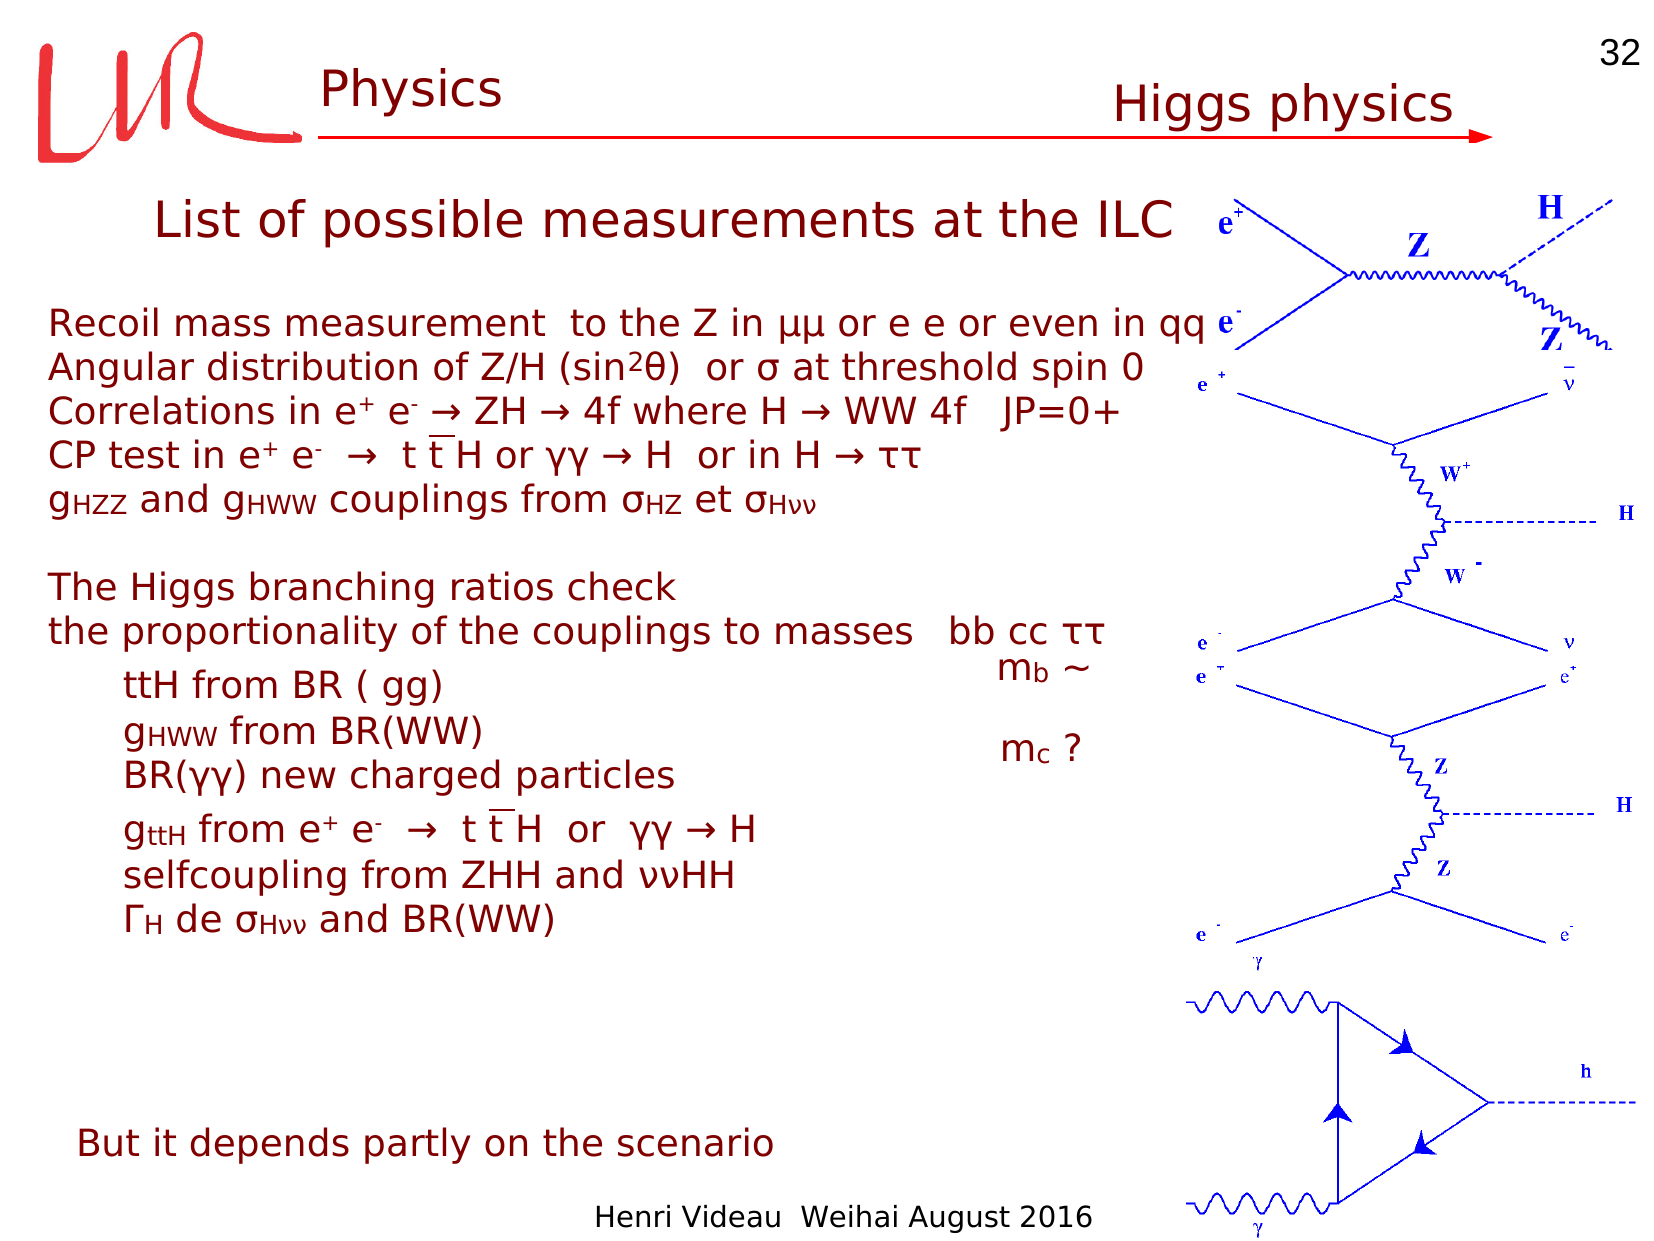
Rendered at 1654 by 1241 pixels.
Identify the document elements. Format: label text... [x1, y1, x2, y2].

text_box Recoil mass measurement to the Z in μμ or e e or even in qq Angular distribution of Z/H (sin2θ) or σ at threshold spin 0 Correlations in e+ e- → ZH → 4f where H → WW 4f JP=0+ CP test in e+ e- → t t H or γγ → H or in H → ττ gHZZ and gHWW couplings from σHZ et σHνν The Higgs branching ratios check the proportionality of the couplings to masses bb cc ττ ttH from BR ( gg) gHWW from BR(WW) BR(γγ) new charged particles gttH from e+ e- → t t H or γγ → H selfcoupling from ZHH and ννHH ΓH de σHνν and BR(WW) [48, 301, 1205, 977]
text_box List of possible measurements at the ILC [153, 191, 1176, 250]
text_box mb ~ [996, 645, 1101, 714]
picture [38, 32, 302, 163]
text_box mc ? [1000, 726, 1102, 794]
text_box But it depends partly on the scenario [76, 1121, 794, 1178]
picture [1172, 143, 1654, 1241]
text_box Higgs physics [1112, 74, 1457, 134]
